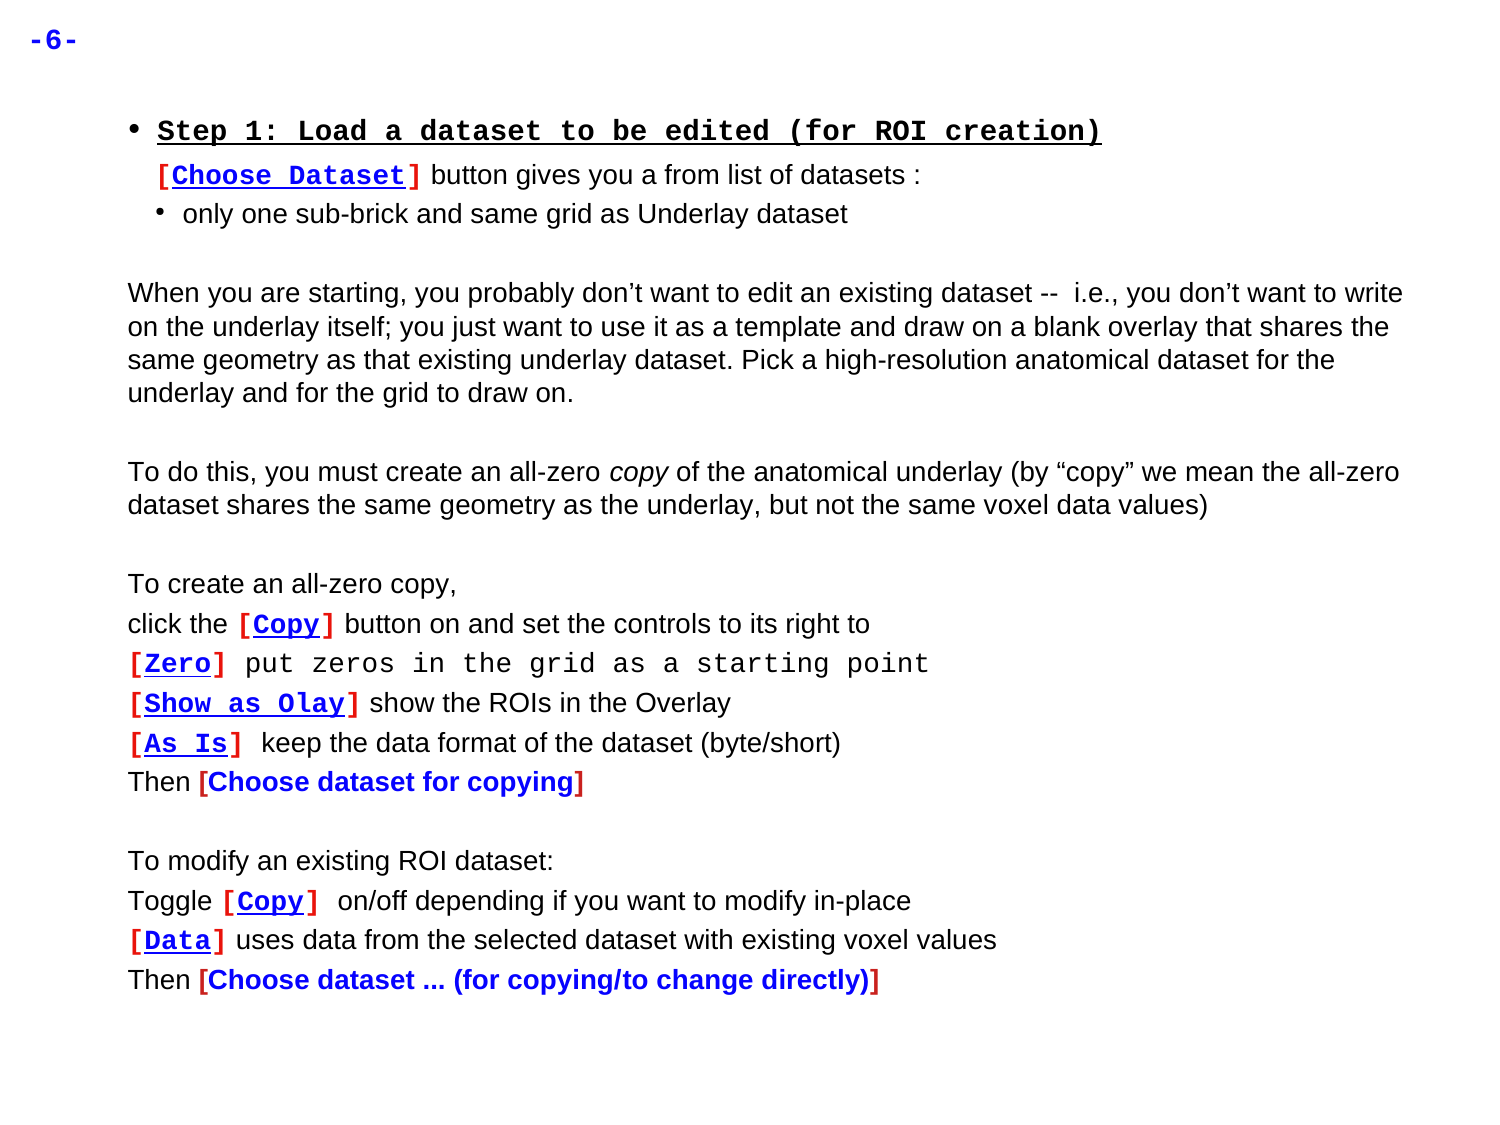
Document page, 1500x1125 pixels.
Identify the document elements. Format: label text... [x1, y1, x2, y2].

list Step 1: Load a dataset to be edited (for ROI creation) [Choose Dataset] button gives you a from list of datasets : only one sub-brick and same grid as Underlay dataset When you are starting, you probably don’t want to edit an existing dataset -- i.e., you don’t want to write on the underlay itself; you just want to use it as a template and draw on a blank overlay that shares the same geometry as that existing underlay dataset. Pick a high-resolution anatomical dataset for the underlay and for the grid to draw on. To do this, you must create an all-zero copy of the anatomical underlay (by “copy” we mean the all-zero dataset shares the same geometry as the underlay, but not the same voxel data values) To create an all-zero copy, click the [Copy] button on and set the controls to its right to [Zero] put zeros in the grid as a starting point [Show as Olay] show the ROIs in the Overlay [As Is] keep the data format of the dataset (byte/short) Then [Choose dataset for copying] To modify an existing ROI dataset: Toggle [Copy] on/off depending if you want to modify in-place [Data] uses data from the selected dataset with existing voxel values Then [Choose dataset ... (for copying/to change directly)] [112, 99, 1450, 1088]
